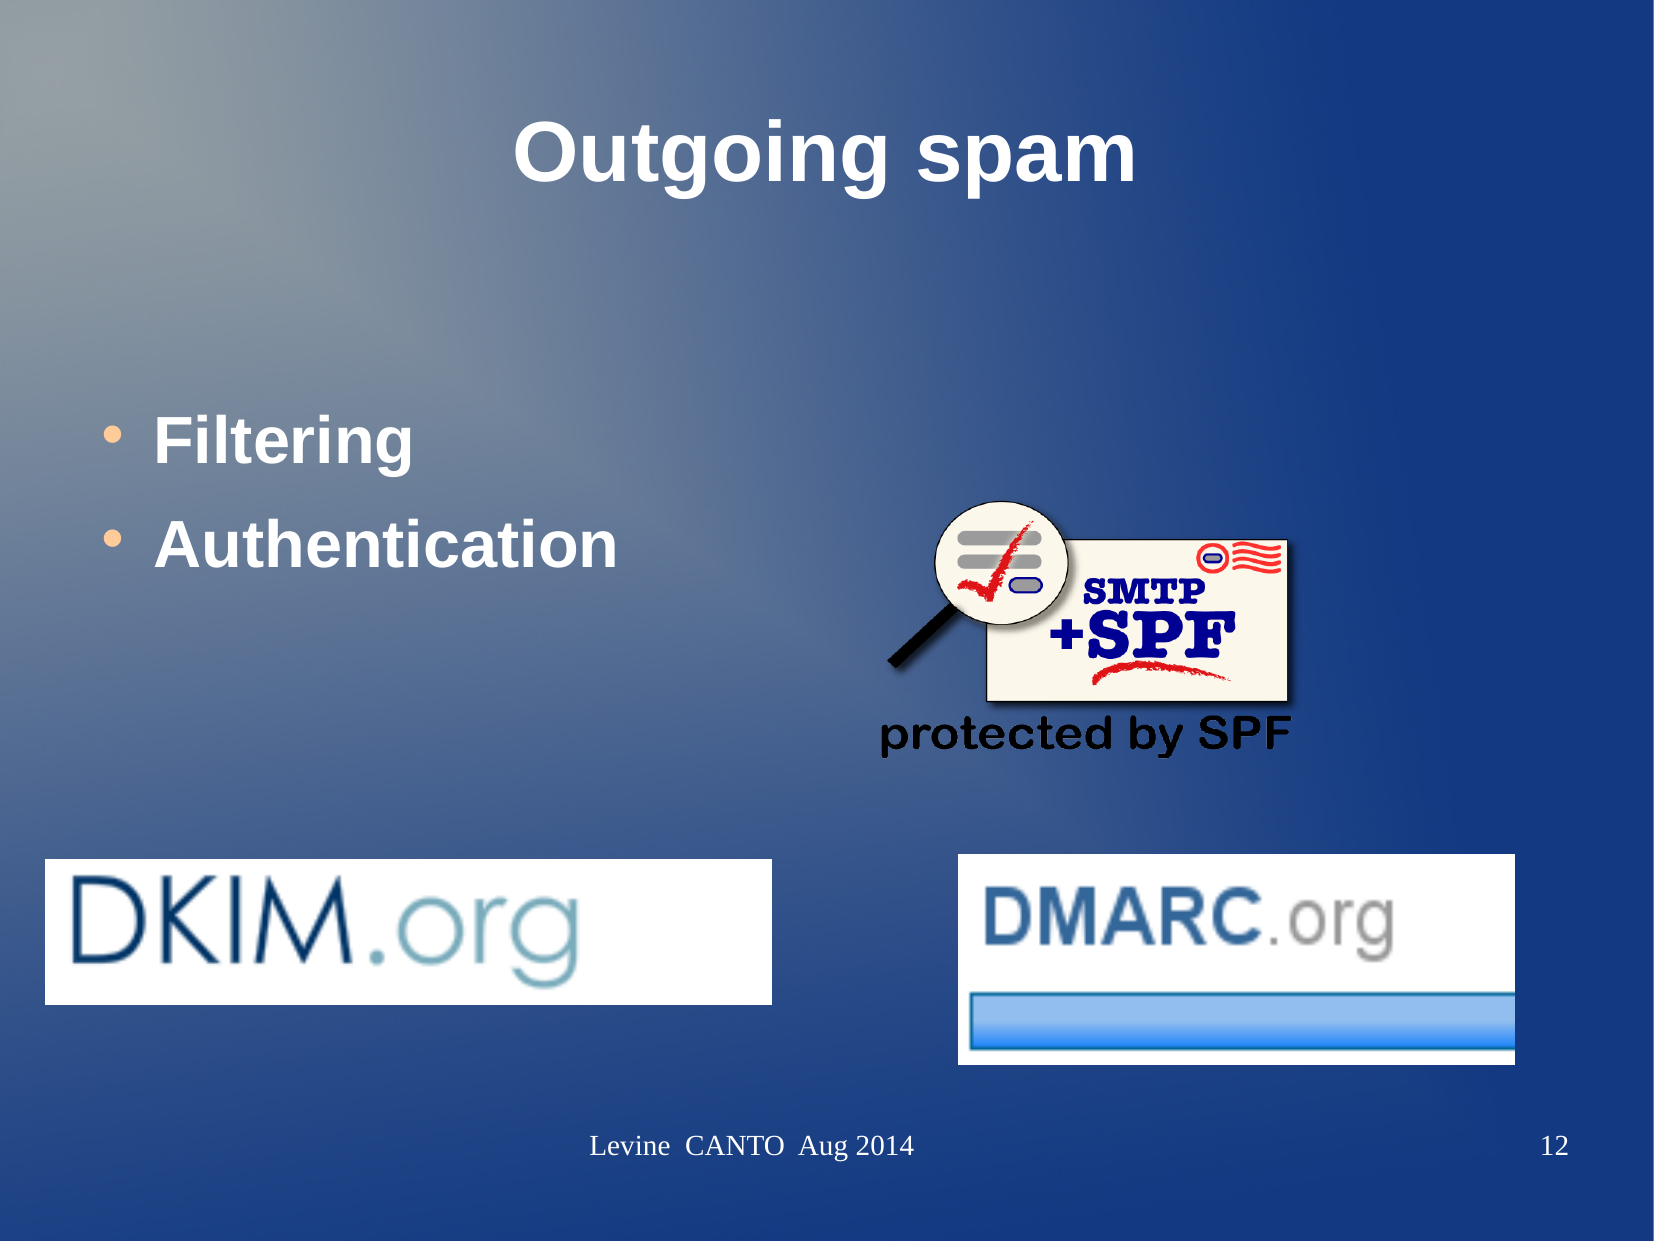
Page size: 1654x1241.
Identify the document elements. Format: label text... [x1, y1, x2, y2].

picture [0, 0, 1654, 1241]
title Outgoing spam [82, 49, 1570, 256]
list Filtering Authentication [82, 290, 1570, 1108]
